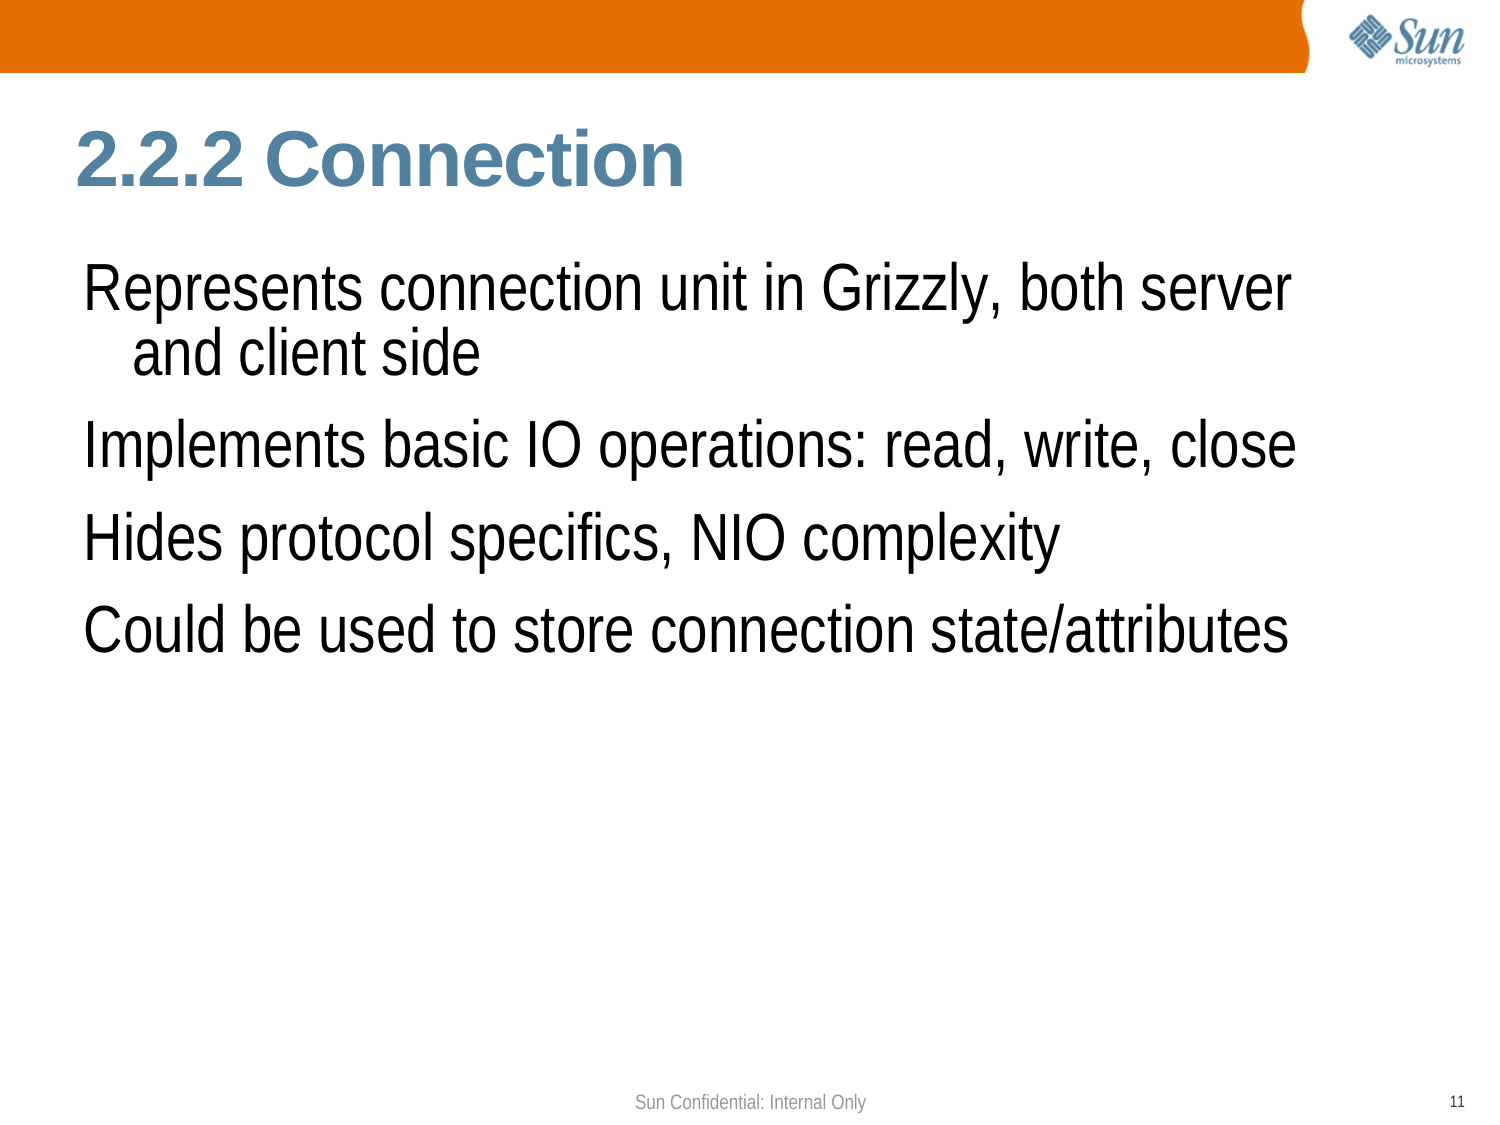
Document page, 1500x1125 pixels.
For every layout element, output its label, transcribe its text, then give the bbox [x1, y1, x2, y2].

list Represents connection unit in Grizzly, both server and client side Implements basic IO operations: read, write, close Hides protocol specifics, NIO complexity Could be used to store connection state/attributes [64, 258, 1401, 1002]
picture [0, 0, 1500, 73]
title 2.2.2 Connection [75, 123, 1437, 227]
